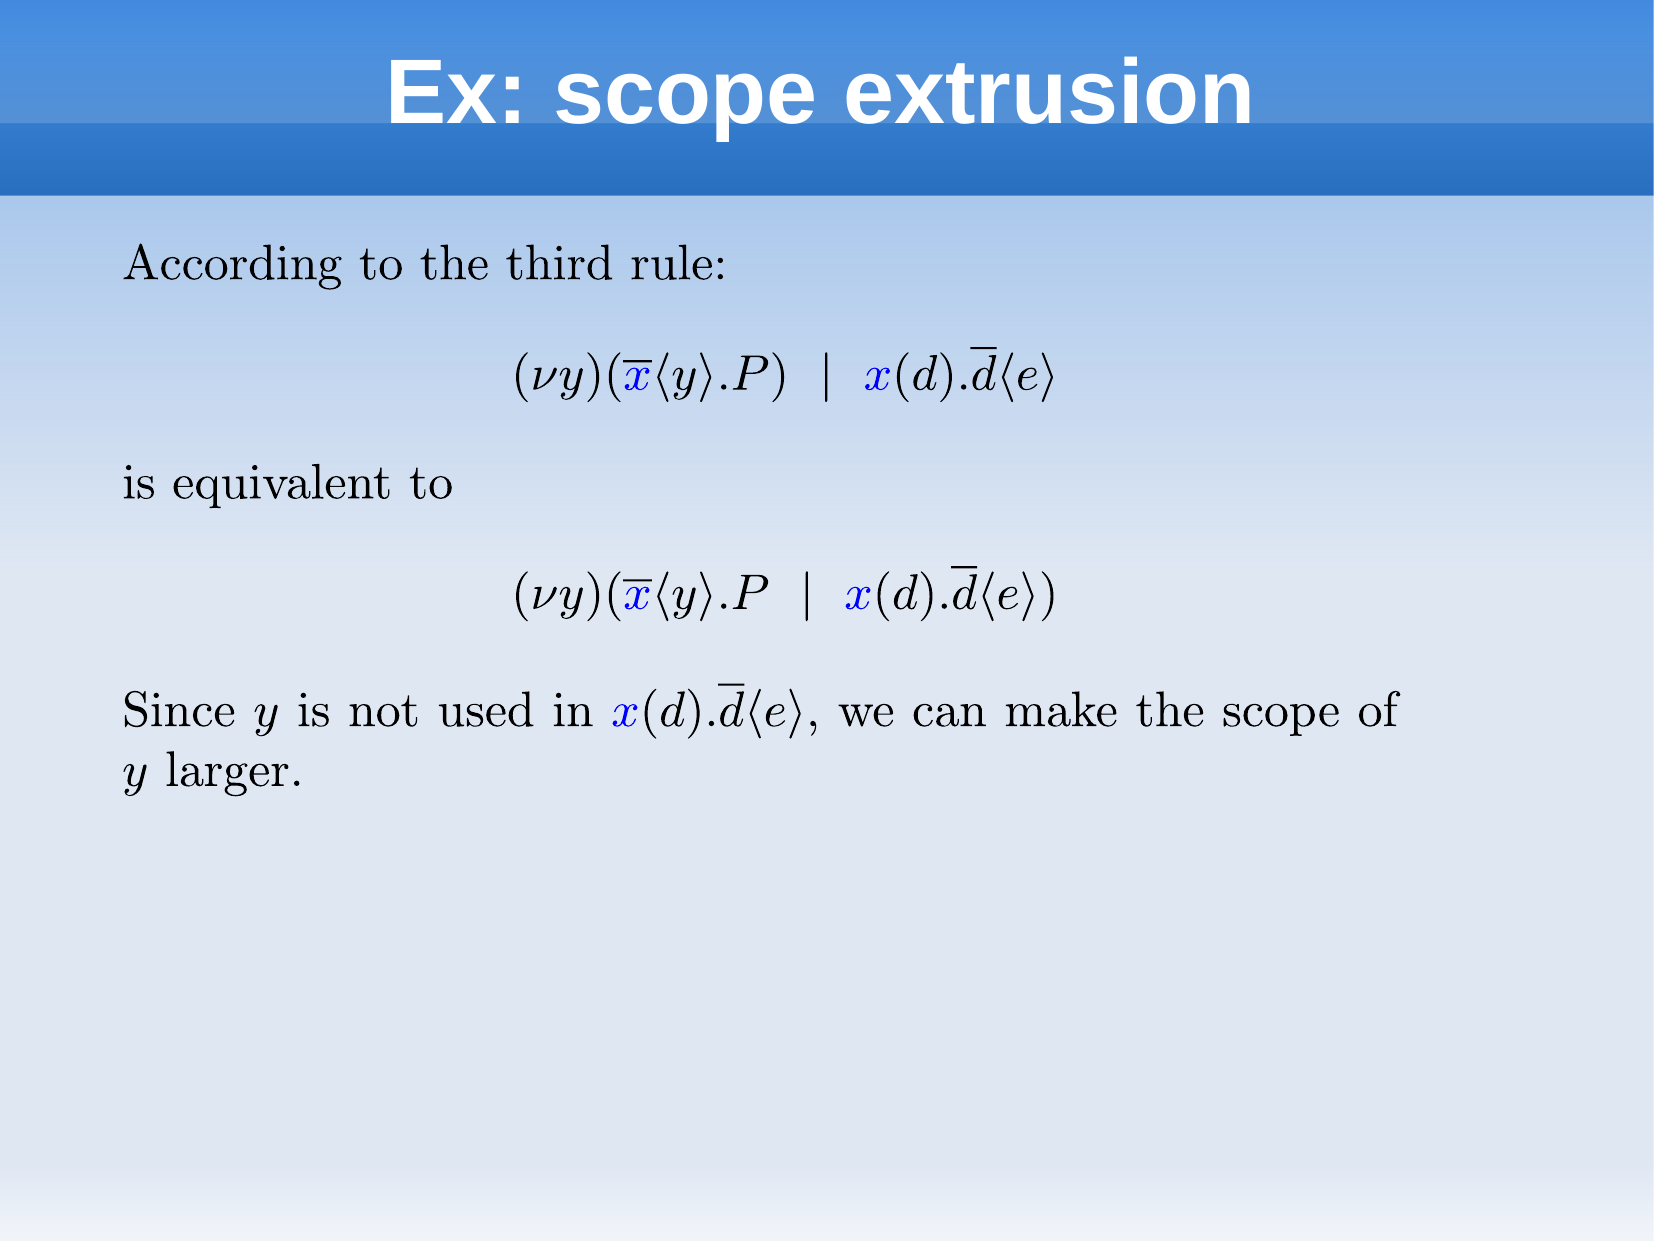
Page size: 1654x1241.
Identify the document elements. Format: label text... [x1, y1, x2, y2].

text_box [122, 243, 1402, 797]
title Ex: scope extrusion [76, 0, 1565, 188]
picture [0, 0, 1654, 1241]
